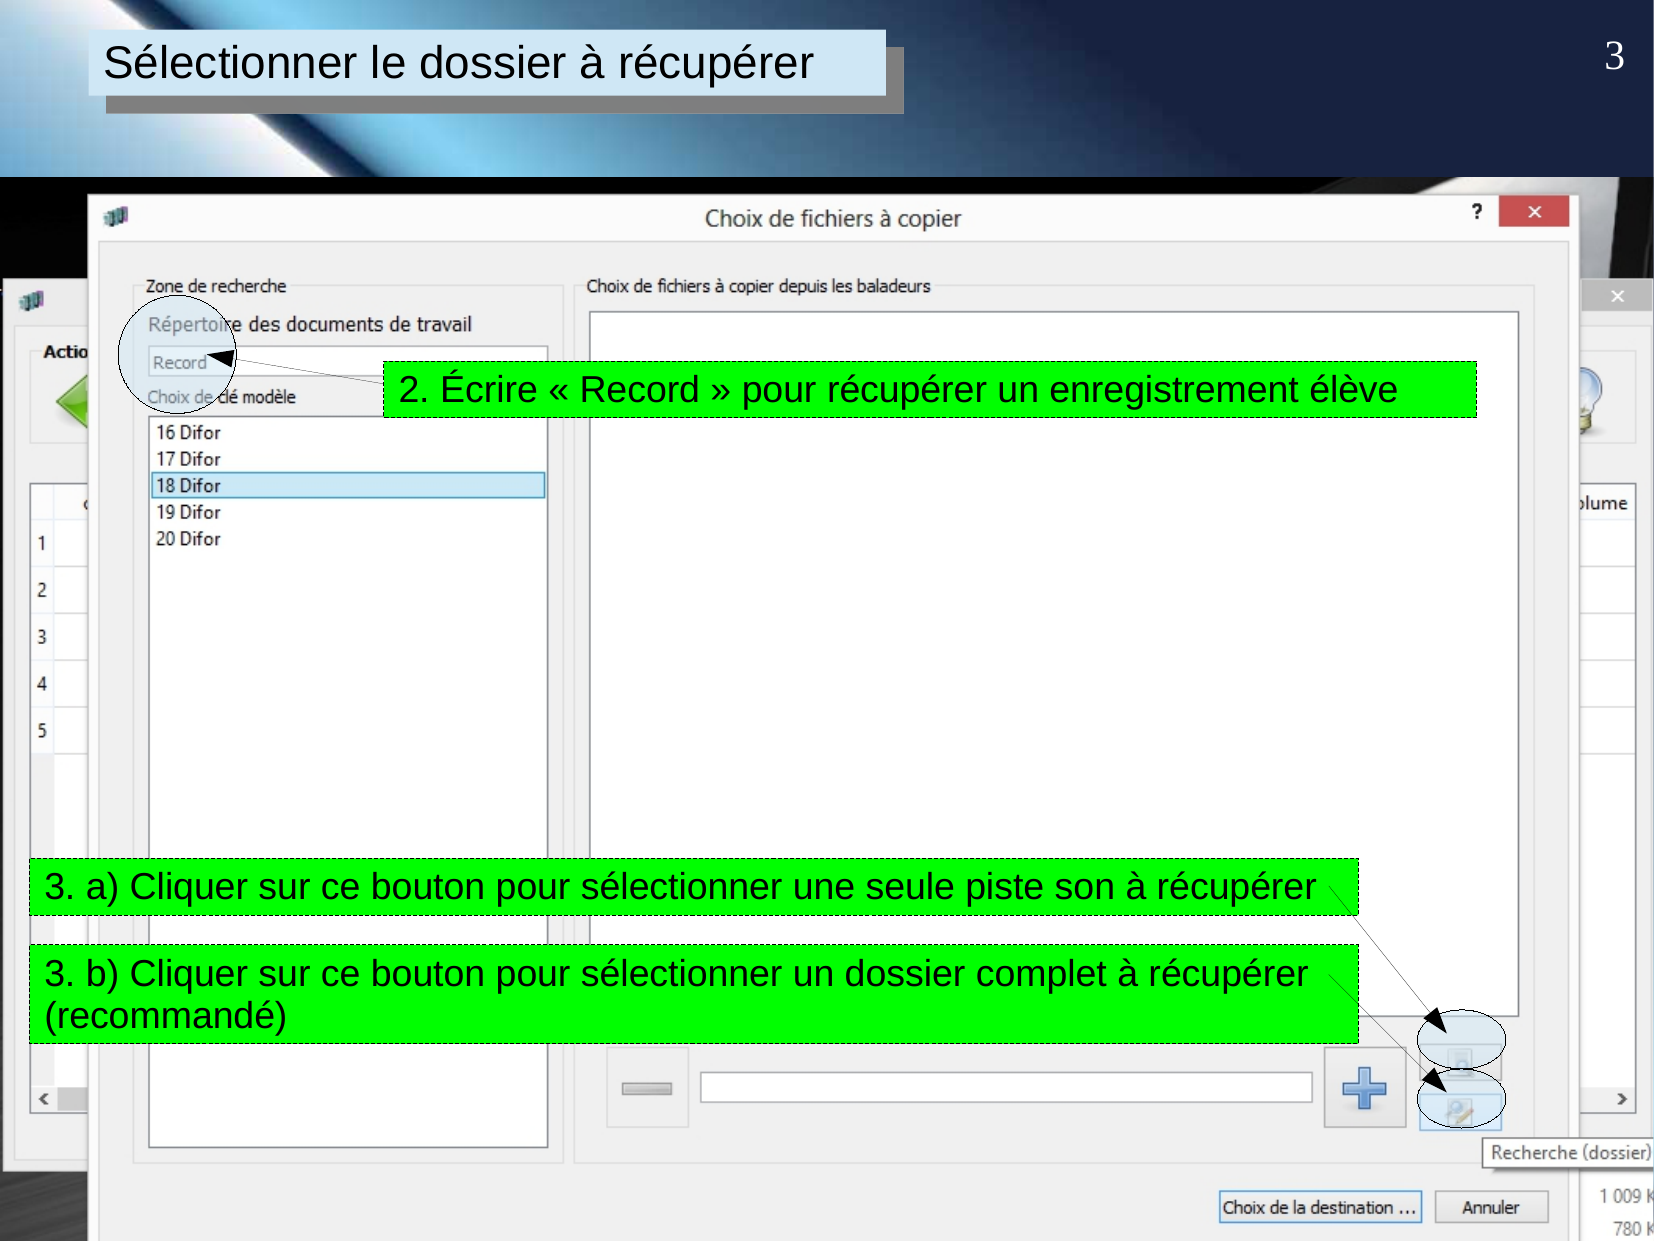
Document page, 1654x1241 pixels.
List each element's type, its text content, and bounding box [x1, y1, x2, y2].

picture [0, 0, 1654, 1241]
text_box [1417, 1009, 1506, 1129]
text_box 2. Écrire « Record » pour récupérer un enregistrement élève [383, 361, 1477, 418]
text_box Sélectionner le dossier à récupérer [88, 29, 886, 96]
text_box 3. a) Cliquer sur ce bouton pour sélectionner une seule piste son à récupérer [29, 858, 1359, 916]
text_box [118, 295, 237, 414]
text_box 3. b) Cliquer sur ce bouton pour sélectionner un dossier complet à récupérer (recommandé) [29, 944, 1359, 1044]
